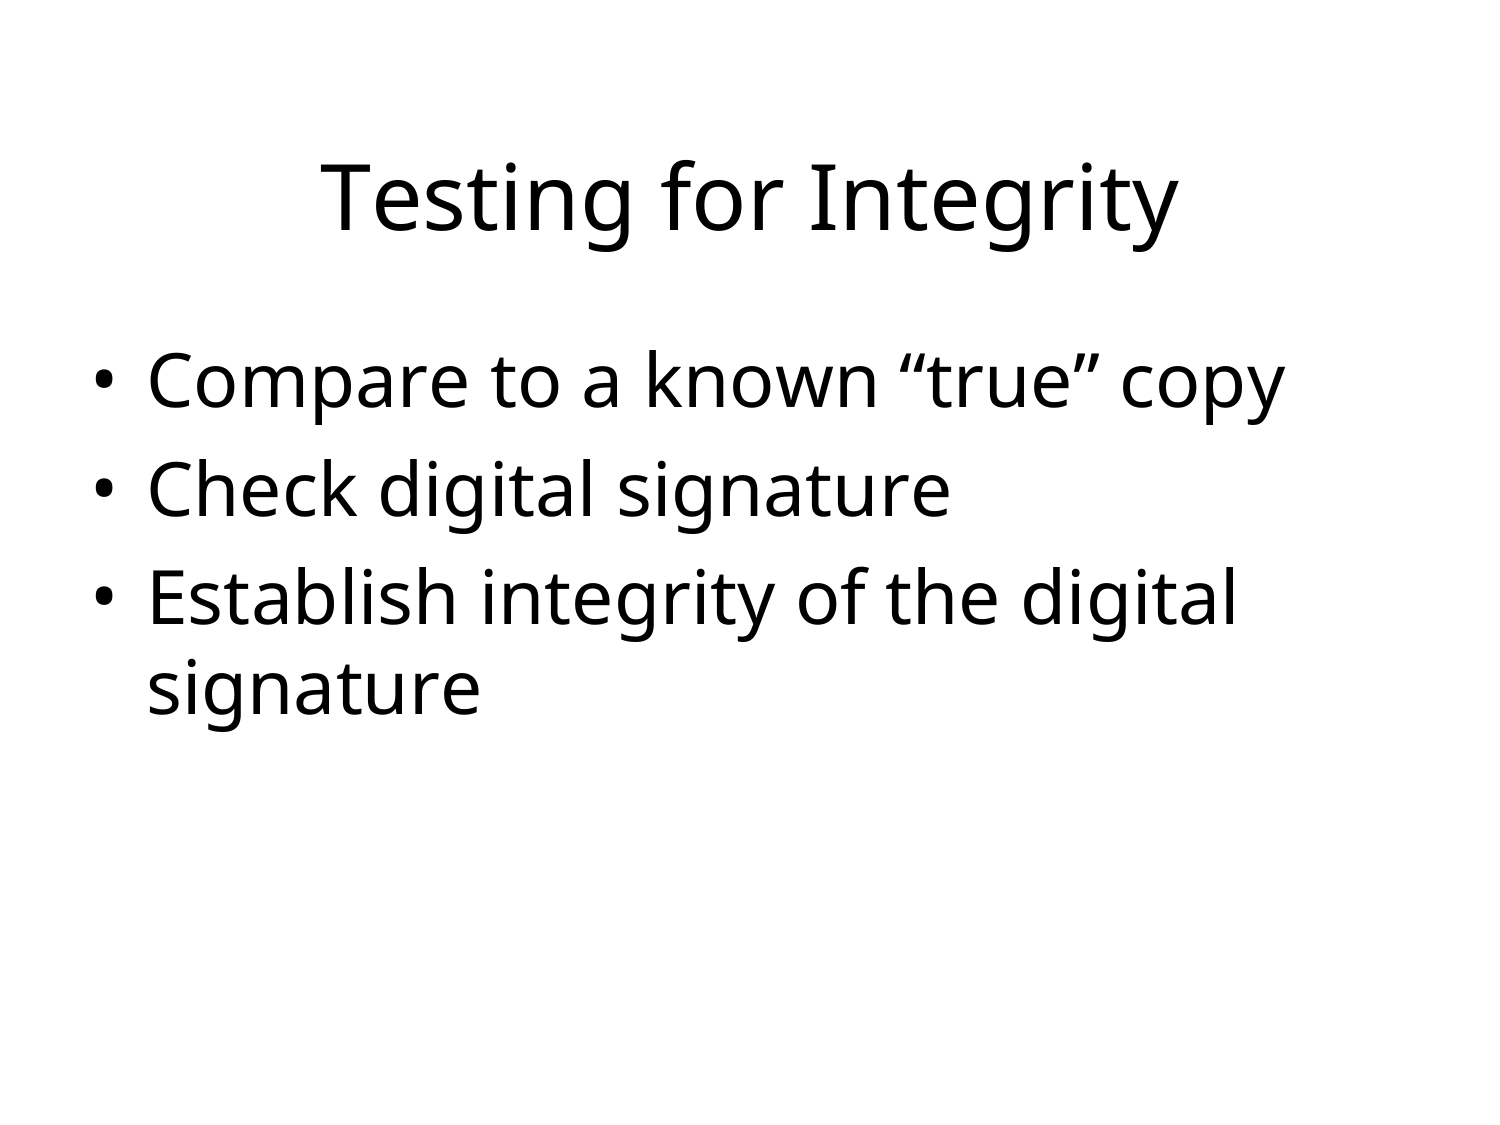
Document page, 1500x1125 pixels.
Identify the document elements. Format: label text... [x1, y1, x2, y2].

title Testing for Integrity [112, 99, 1388, 288]
list Compare to a known “true” copy Check digital signature Establish integrity of the digital signature [74, 324, 1388, 1125]
